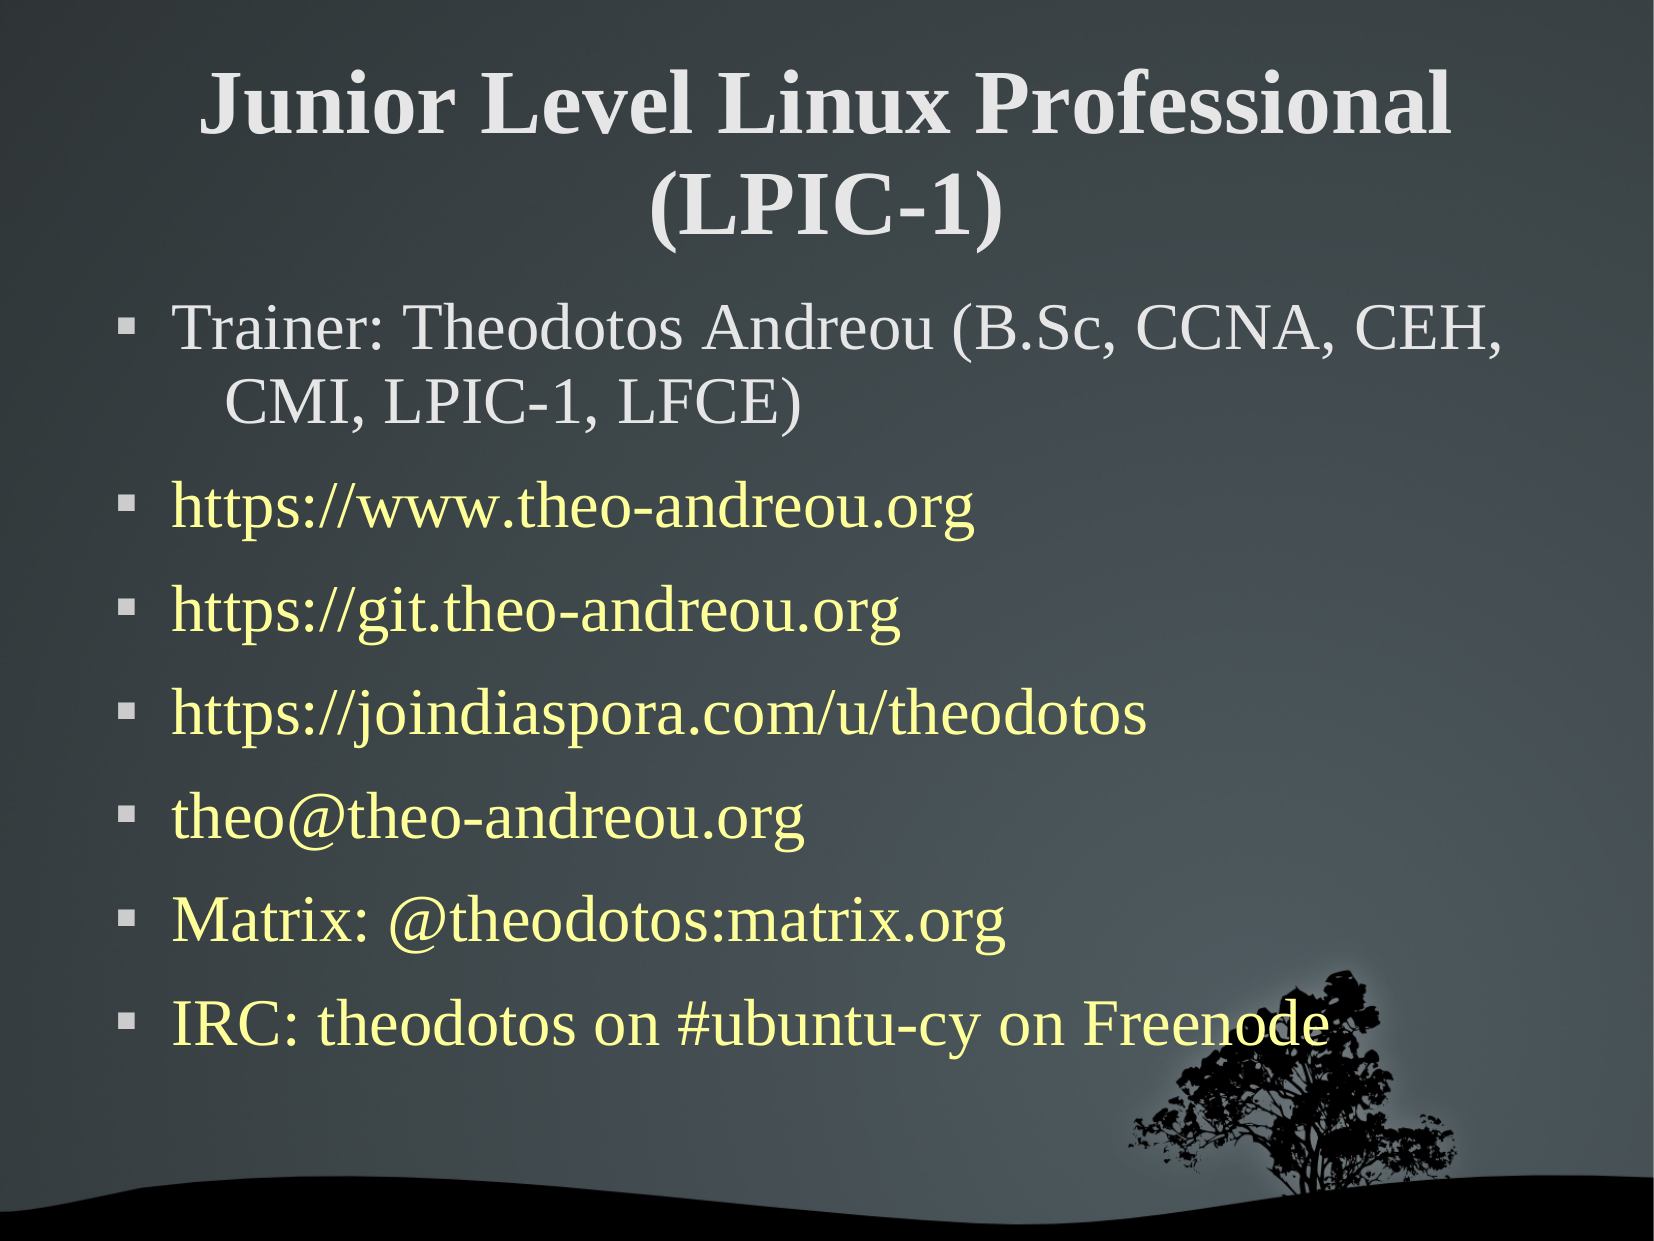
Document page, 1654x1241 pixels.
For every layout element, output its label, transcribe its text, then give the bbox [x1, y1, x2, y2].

title Junior Level Linux Professional (LPIC-1) [82, 19, 1571, 287]
picture [0, 0, 1654, 1241]
list Trainer: Theodotos Andreou (B.Sc, CCNA, CEH, CMI, LPIC-1, LFCE) https://www.theo-andreou.org https://git.theo-andreou.org https://joindiaspora.com/u/theodotos theo@theo-andreou.org Matrix: @theodotos:matrix.org IRC: theodotos on #ubuntu-cy on Freenode [82, 290, 1571, 1182]
